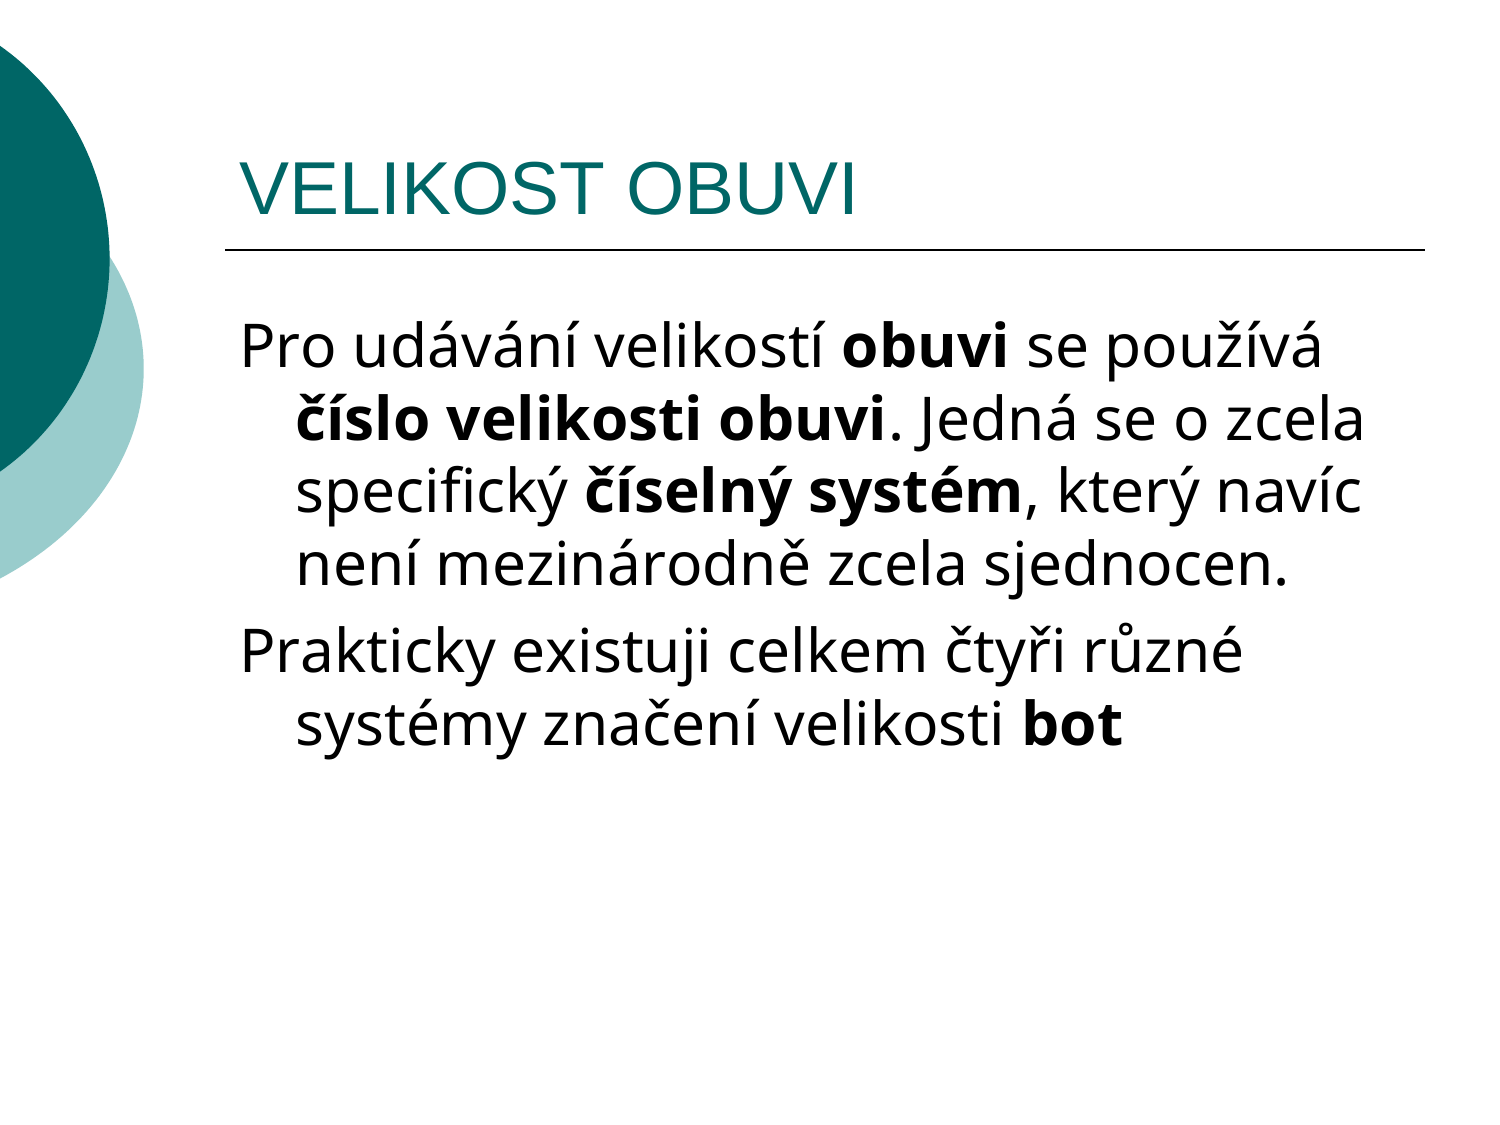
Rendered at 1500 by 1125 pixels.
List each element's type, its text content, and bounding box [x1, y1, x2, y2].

title VELIKOST OBUVI [224, 49, 1425, 237]
list Pro udávání velikostí obuvi se používá číslo velikosti obuvi. Jedná se o zcela specifický číselný systém, který navíc není mezinárodně zcela sjednocen. Prakticky existuji celkem čtyři různé systémy značení velikosti bot [224, 299, 1425, 975]
